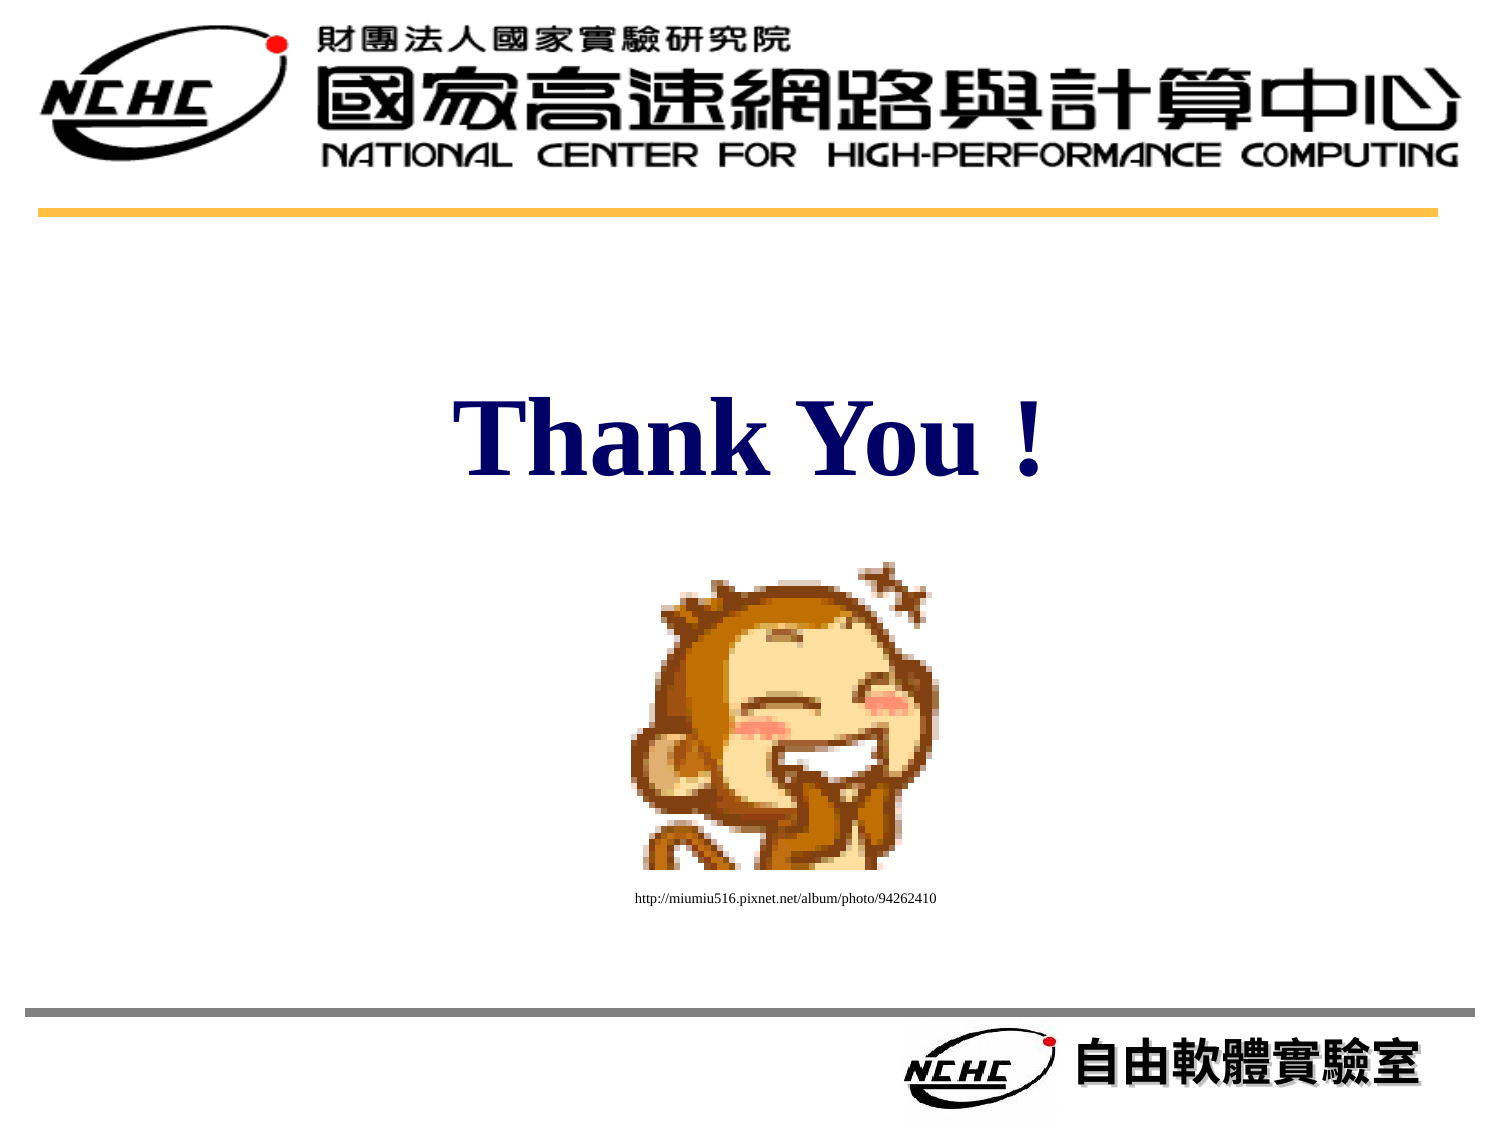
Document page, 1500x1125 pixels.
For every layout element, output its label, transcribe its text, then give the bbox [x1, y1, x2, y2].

picture [631, 562, 939, 870]
title Thank You ! [112, 299, 1388, 576]
text_box http://miumiu516.pixnet.net/album/photo/94262410 [620, 881, 975, 915]
picture [903, 1017, 1058, 1125]
